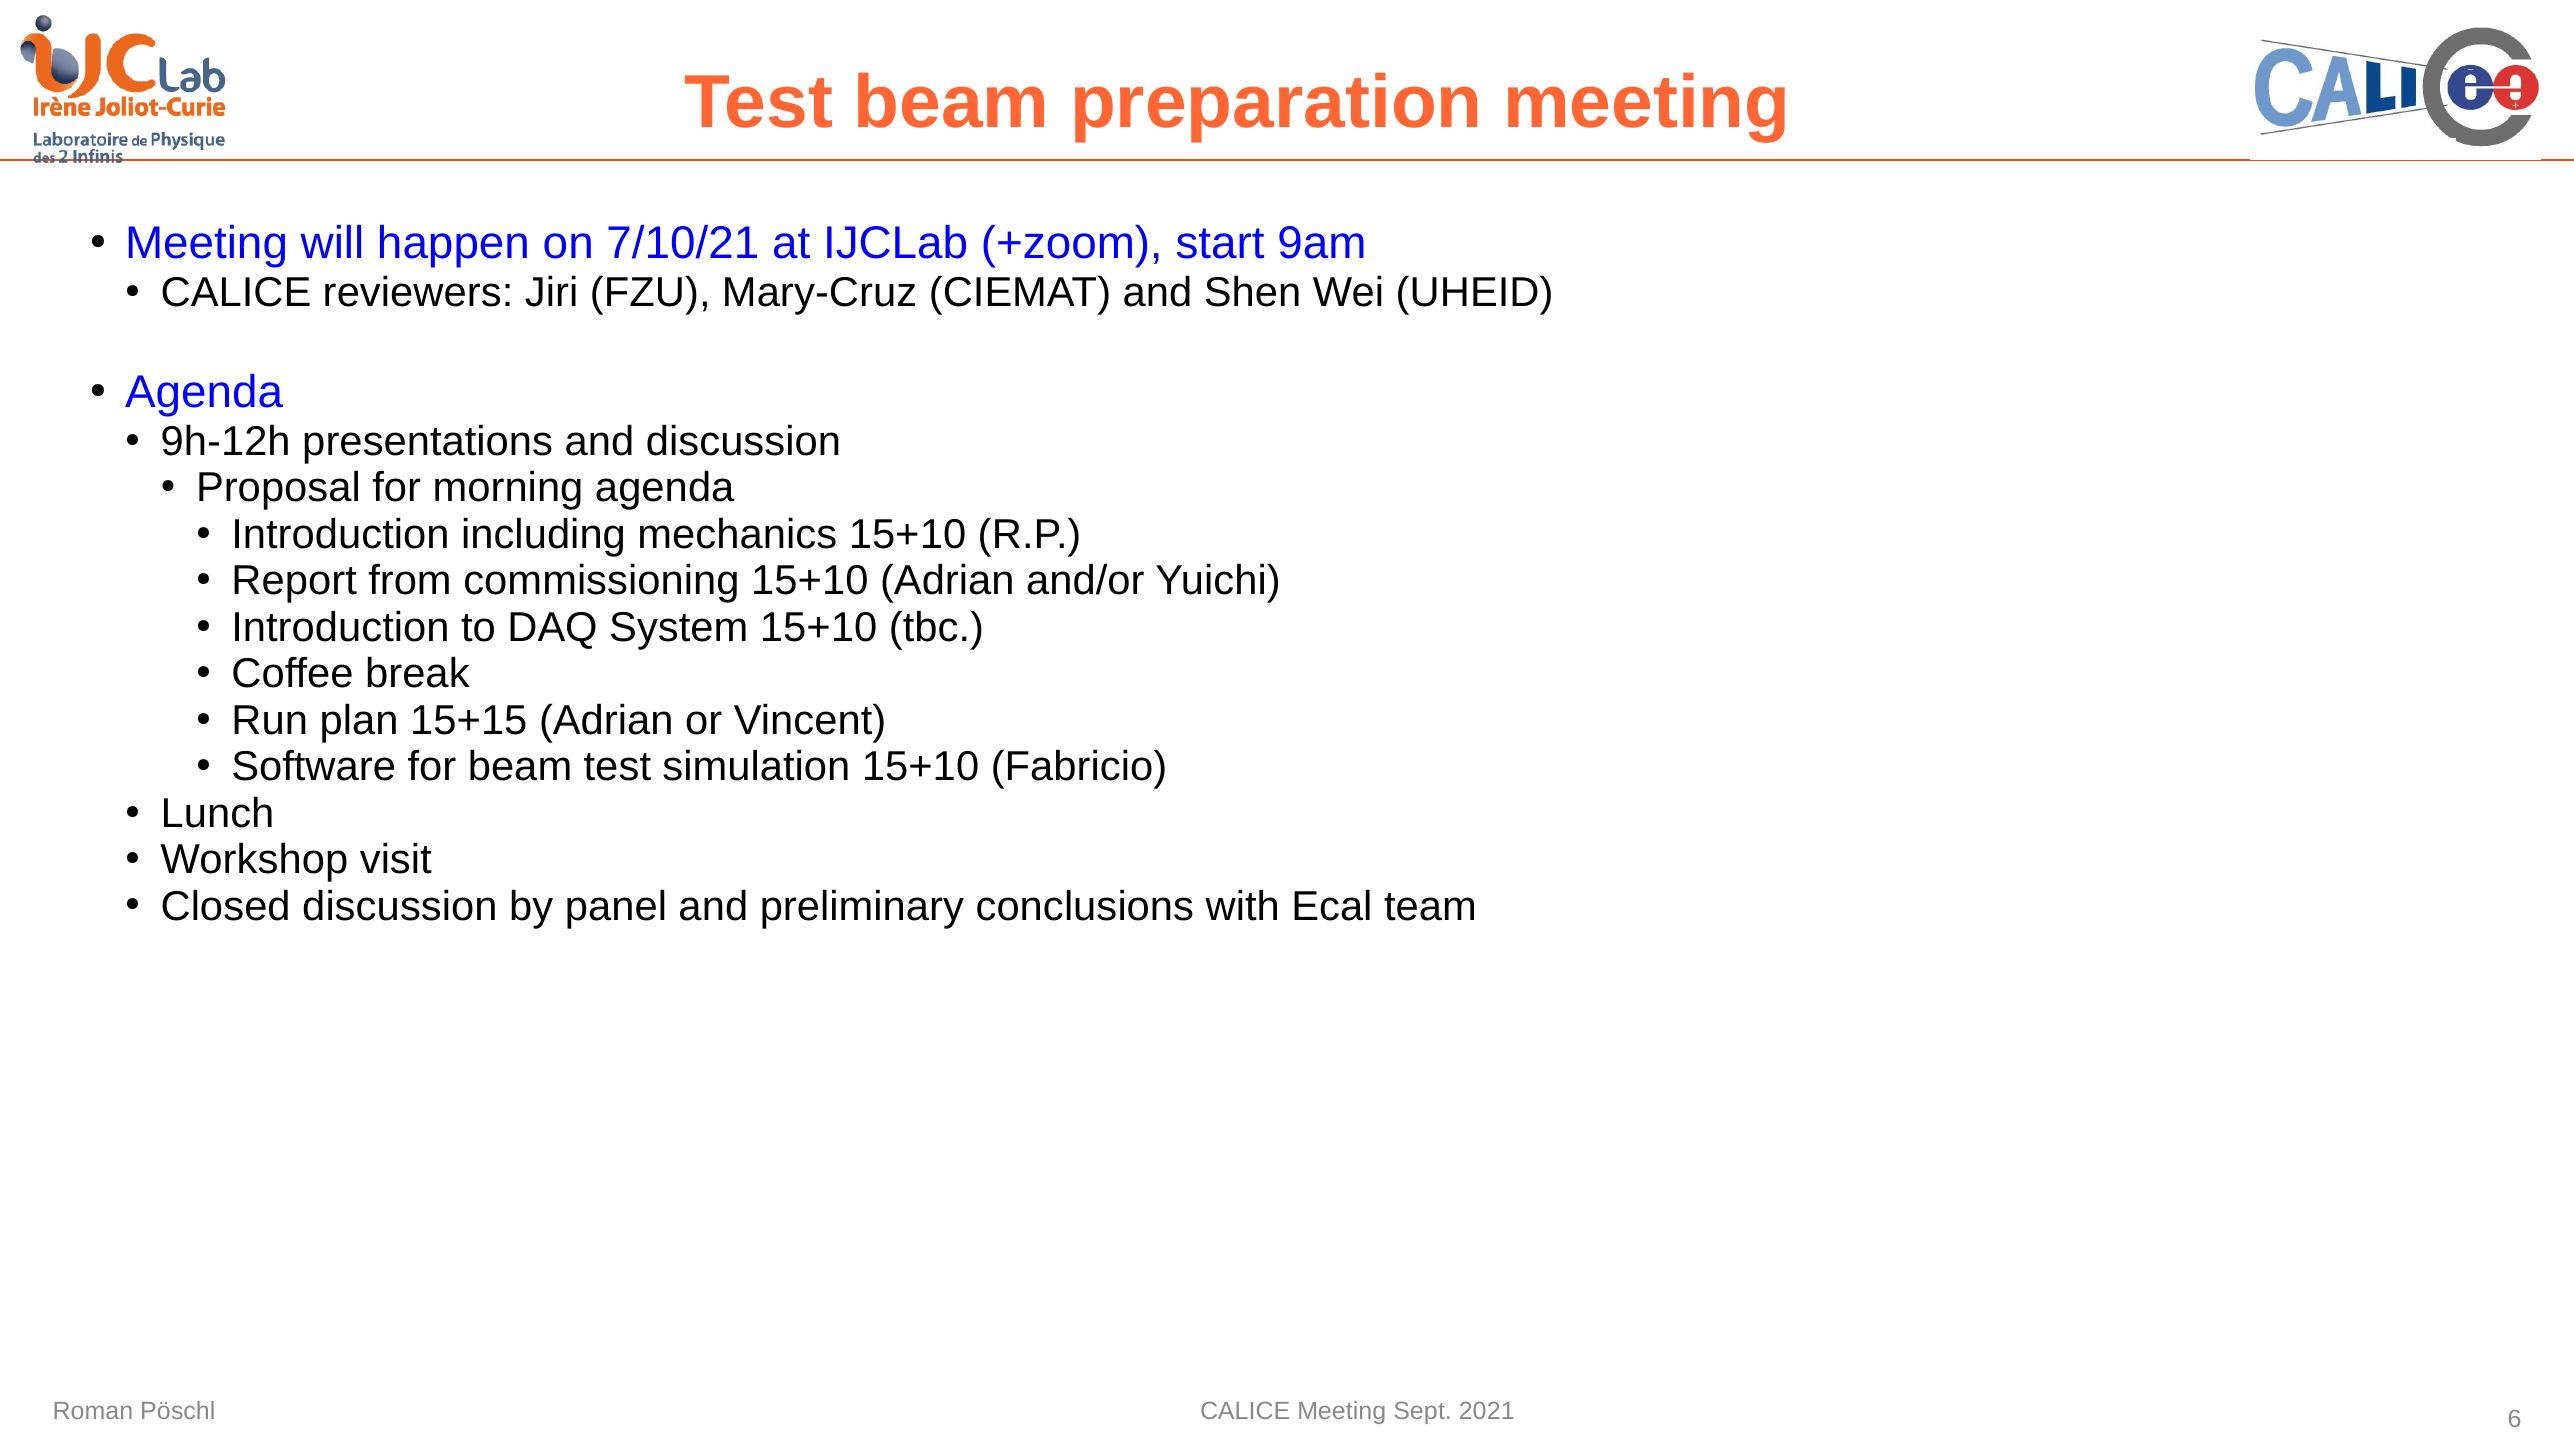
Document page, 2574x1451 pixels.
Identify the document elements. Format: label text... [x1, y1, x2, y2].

title Test beam preparation meeting [90, 53, 2407, 151]
picture [2250, 22, 2541, 160]
picture [4, 0, 241, 178]
text_box Meeting will happen on 7/10/21 at IJCLab (+zoom), start 9am CALICE reviewers: Jiri (FZU), Mary-Cruz (CIEMAT) and Shen Wei (UHEID) Agenda 9h-12h presentations and discussion Proposal for morning agenda Introduction including mechanics 15+10 (R.P.) Report from commissioning 15+10 (Adrian and/or Yuichi) Introduction to DAQ System 15+10 (tbc.) Coffee break Run plan 15+15 (Adrian or Vincent) Software for beam test simulation 15+10 (Fabricio) Lunch Workshop visit Closed discussion by panel and preliminary conclusions with Ecal team [75, 210, 1571, 988]
